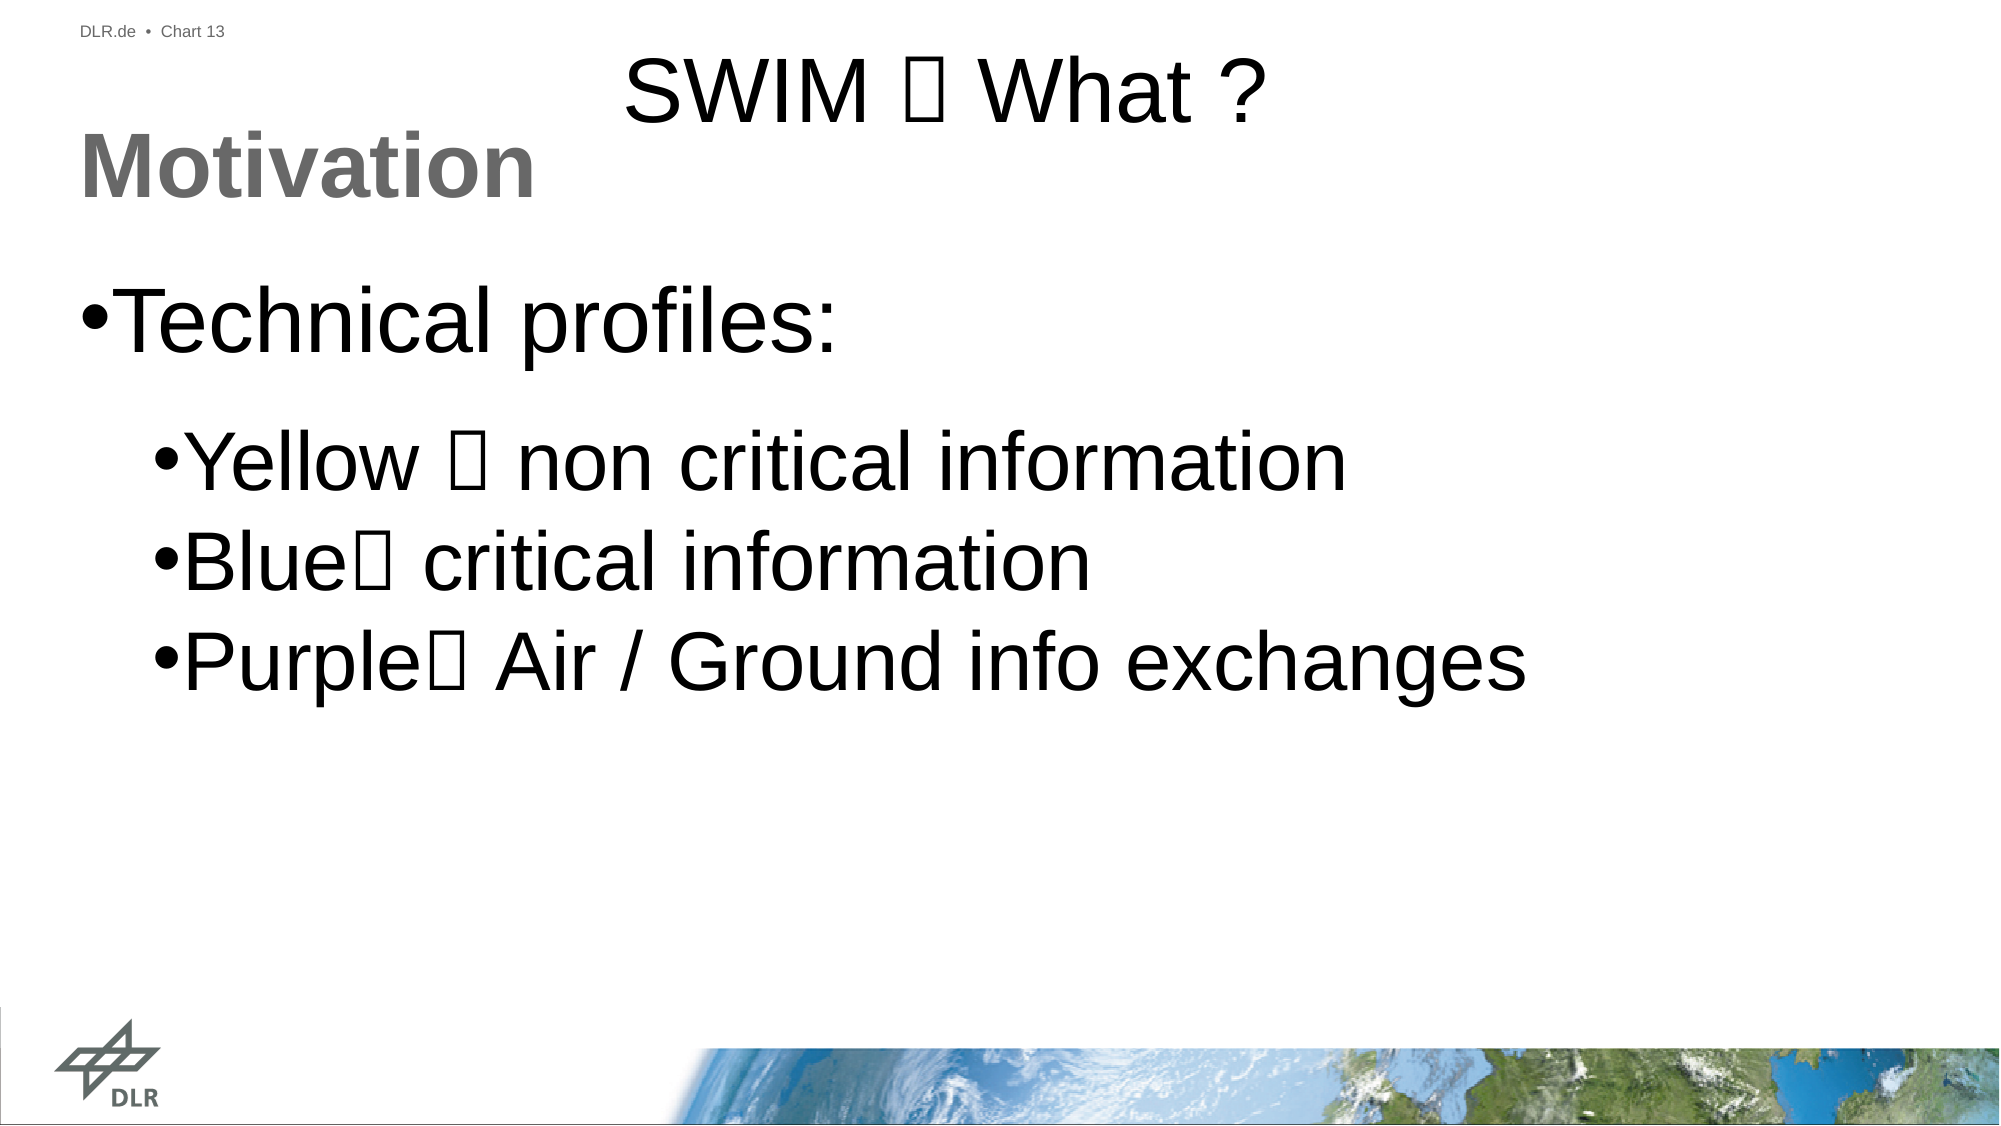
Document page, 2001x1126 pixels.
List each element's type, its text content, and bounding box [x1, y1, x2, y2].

slide_number DLR.de • Chart <number> [79, 20, 251, 45]
list SWIM  What ? [622, 31, 1939, 165]
list Technical profiles: Yellow  non critical information Blue critical information Purple Air / Ground info exchanges [79, 261, 1921, 973]
title Motivation [79, 106, 1921, 228]
